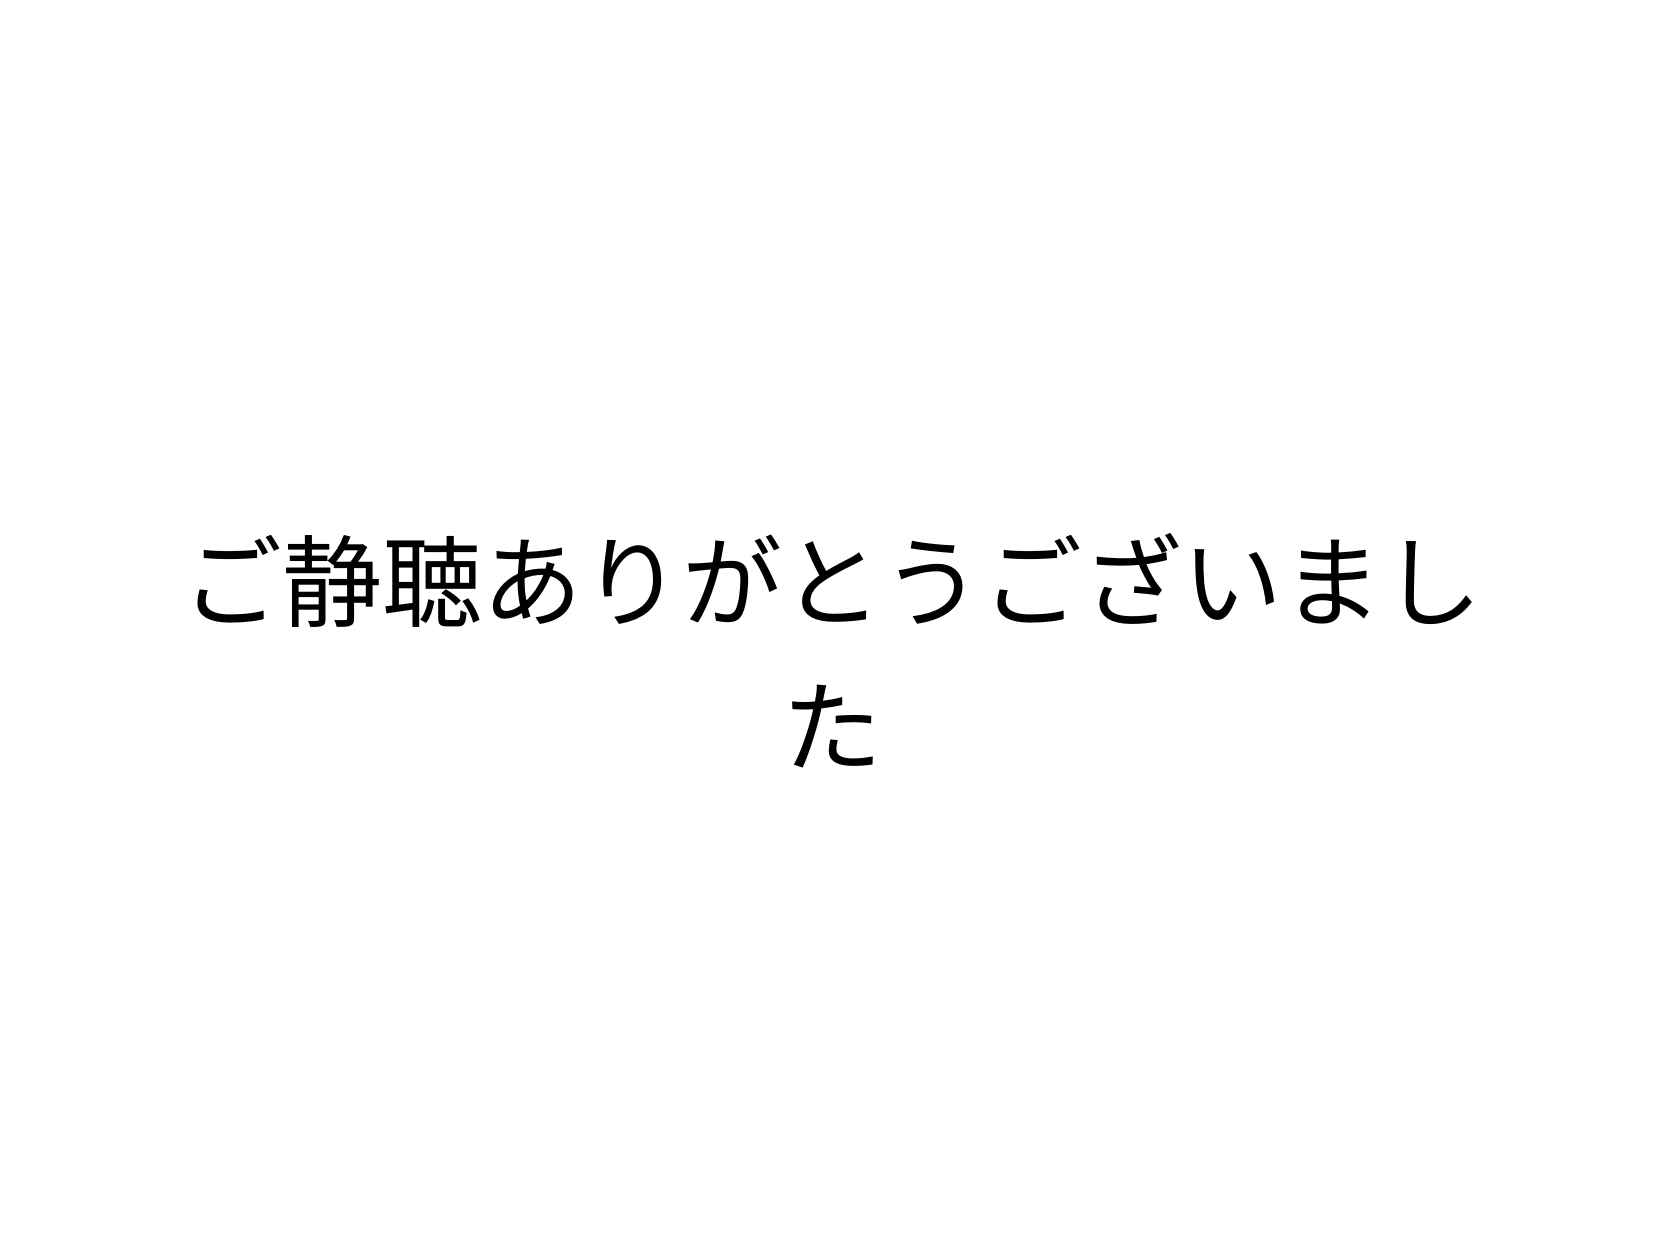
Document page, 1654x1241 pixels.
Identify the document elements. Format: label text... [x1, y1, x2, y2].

text_box ご静聴ありがとうございました [118, 496, 1548, 642]
